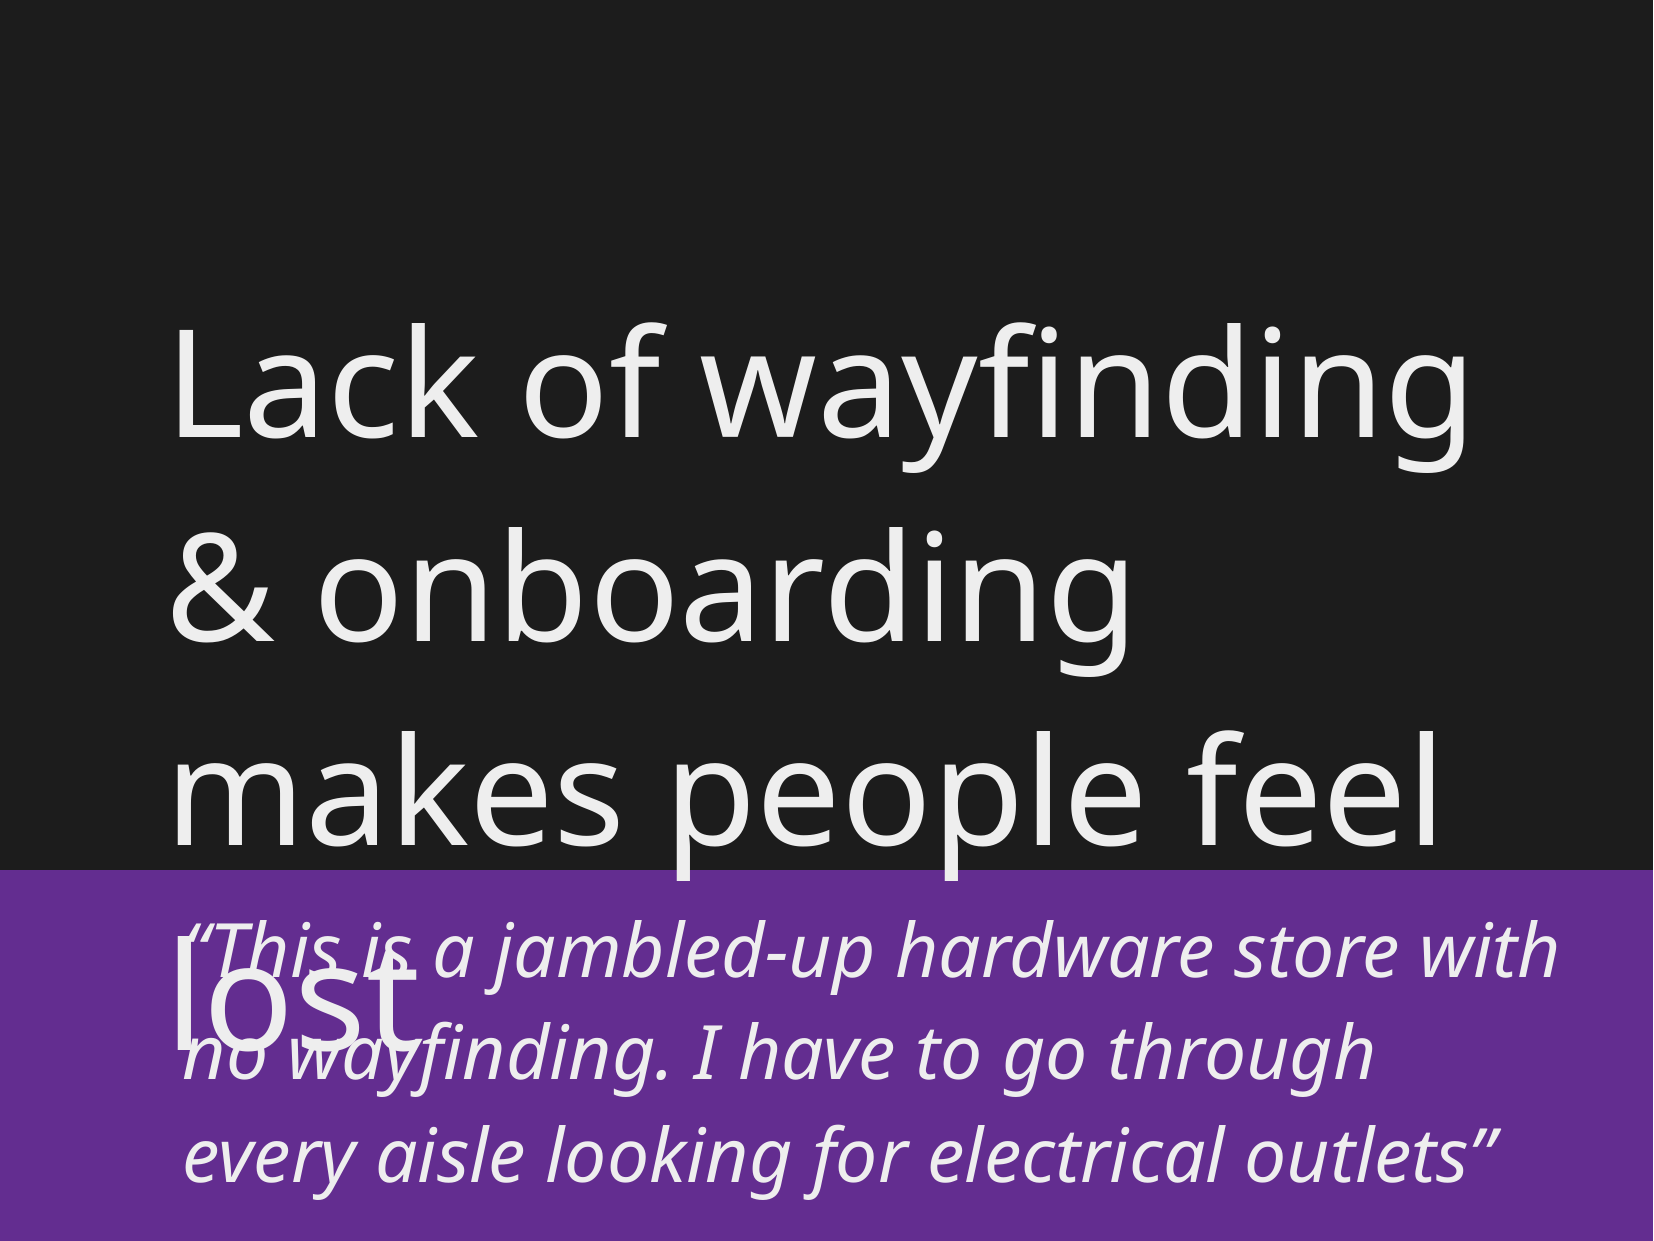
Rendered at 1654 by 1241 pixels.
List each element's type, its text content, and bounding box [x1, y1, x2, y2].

list “This is a jambled-up hardware store with no wayfinding. I have to go through every aisle looking for electrical outlets” [165, 897, 1571, 1241]
title Lack of wayfinding & onboarding makes people feel lost [165, 72, 1571, 796]
